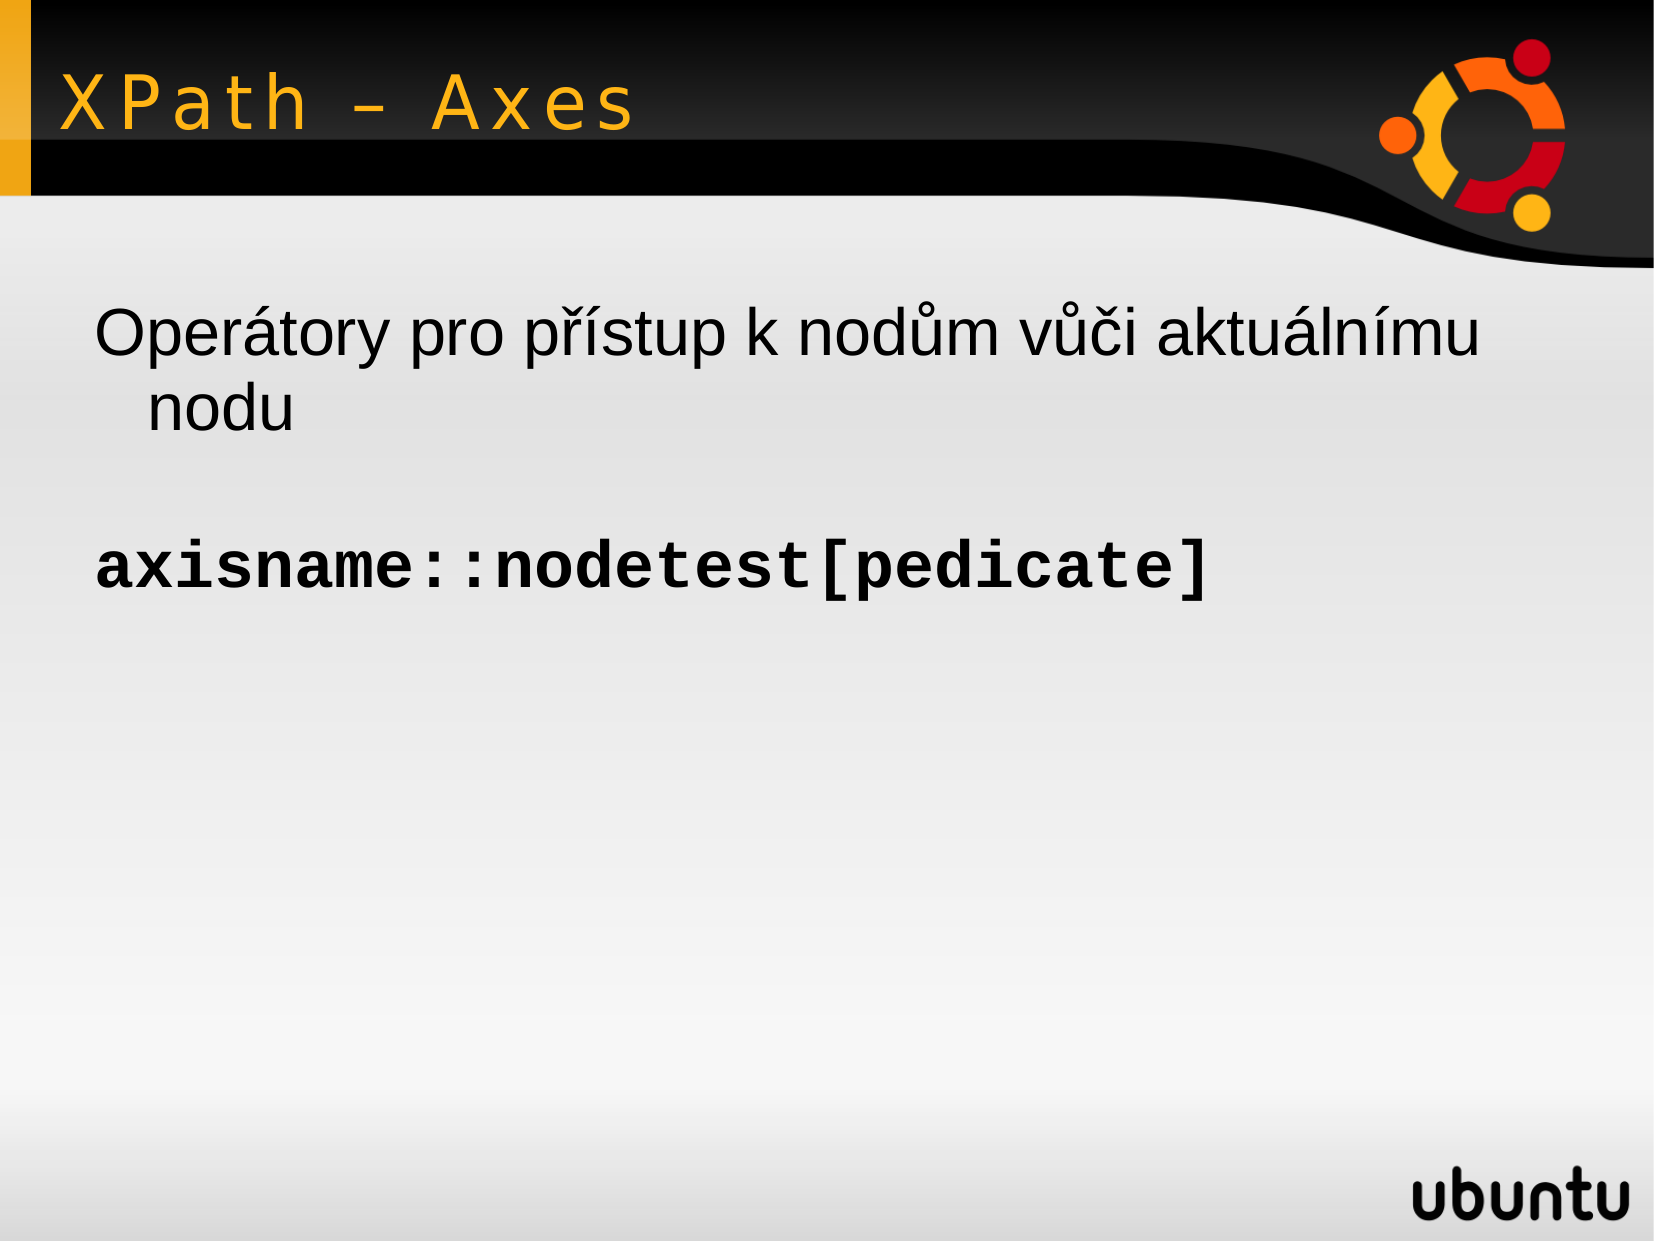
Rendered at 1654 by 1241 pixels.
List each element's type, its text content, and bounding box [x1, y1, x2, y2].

picture [0, 0, 1654, 1241]
list Operátory pro přístup k nodům vůči aktuálnímu nodu axisname::nodetest[pedicate] [76, 295, 1565, 1114]
title XPath – Axes [59, 29, 1270, 178]
